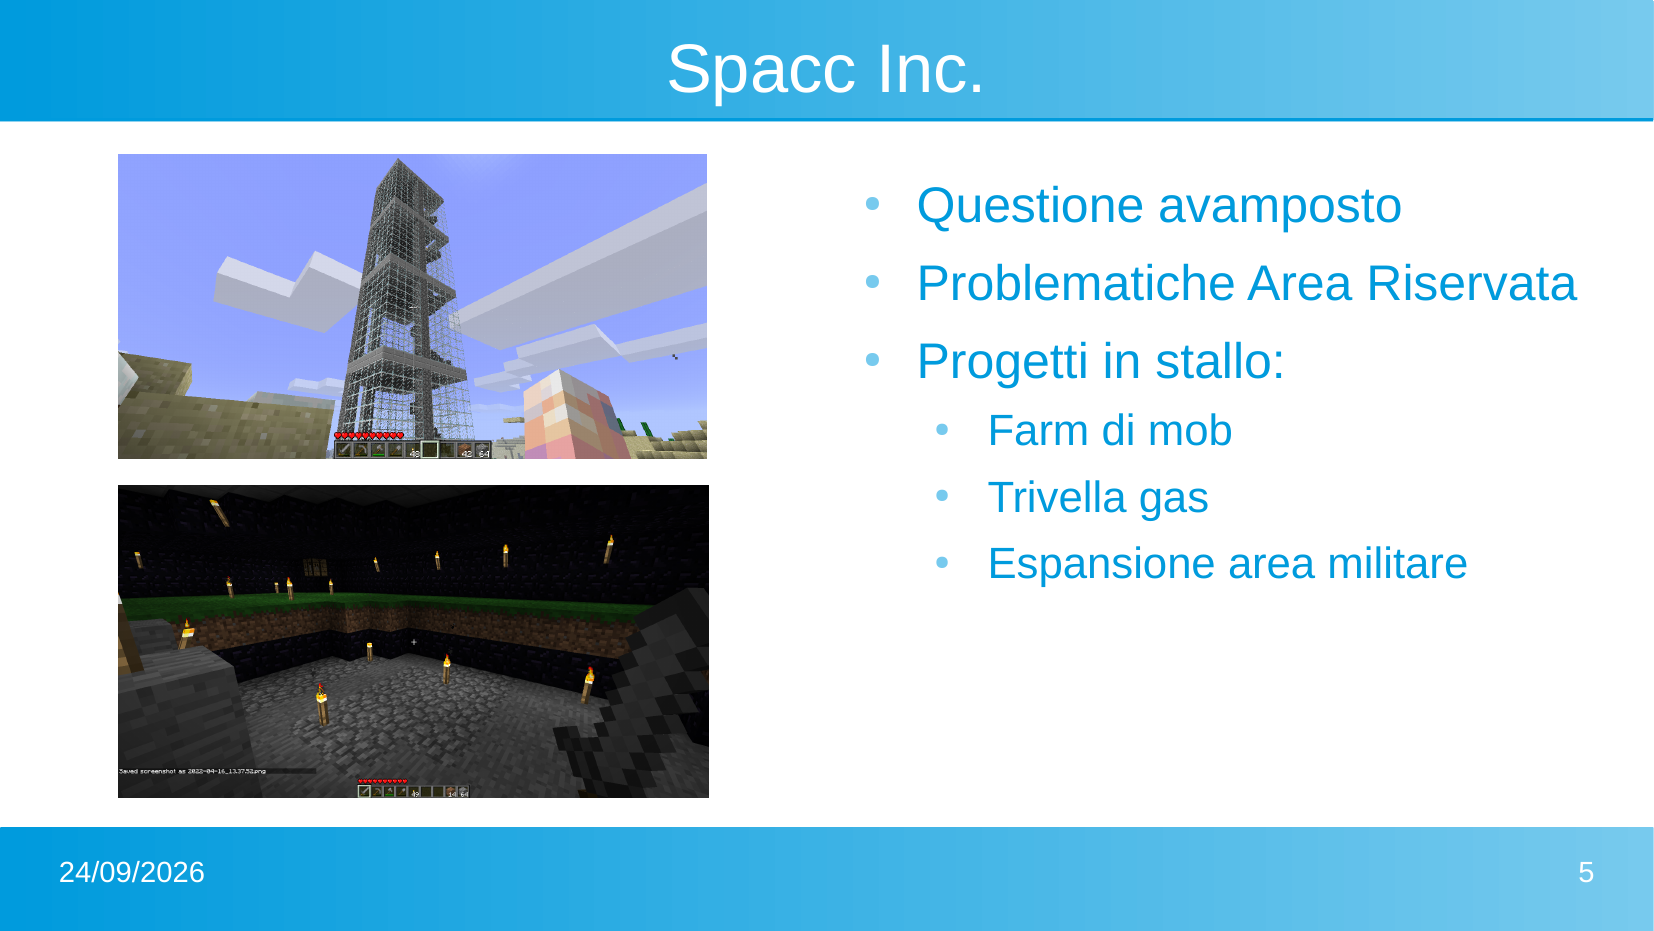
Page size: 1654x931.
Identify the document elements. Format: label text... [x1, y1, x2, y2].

picture [118, 485, 709, 798]
title Spacc Inc. [59, 29, 1595, 108]
list Questione avamposto Problematiche Area Riservata Progetti in stallo: Farm di mob Trivella gas Espansione area militare [845, 177, 1596, 768]
picture [118, 154, 707, 459]
